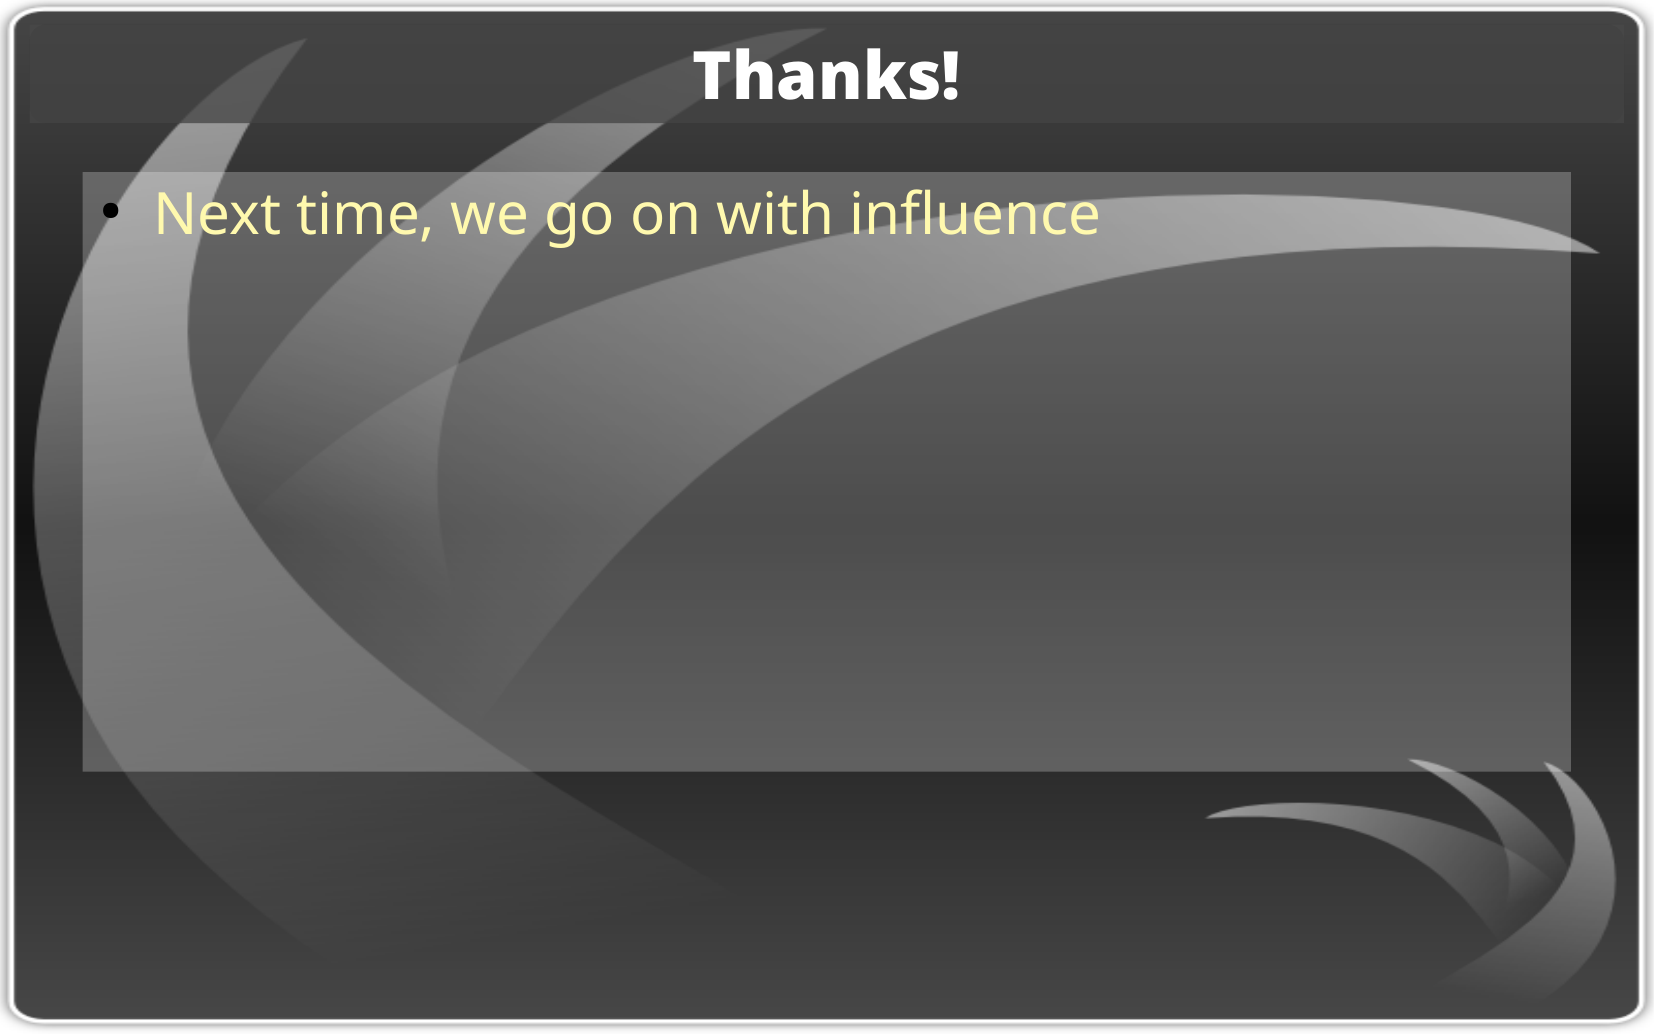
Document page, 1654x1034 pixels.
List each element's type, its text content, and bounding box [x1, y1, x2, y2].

title Thanks! [29, 24, 1625, 124]
picture [0, 0, 1654, 1034]
list Next time, we go on with influence [82, 172, 1571, 772]
